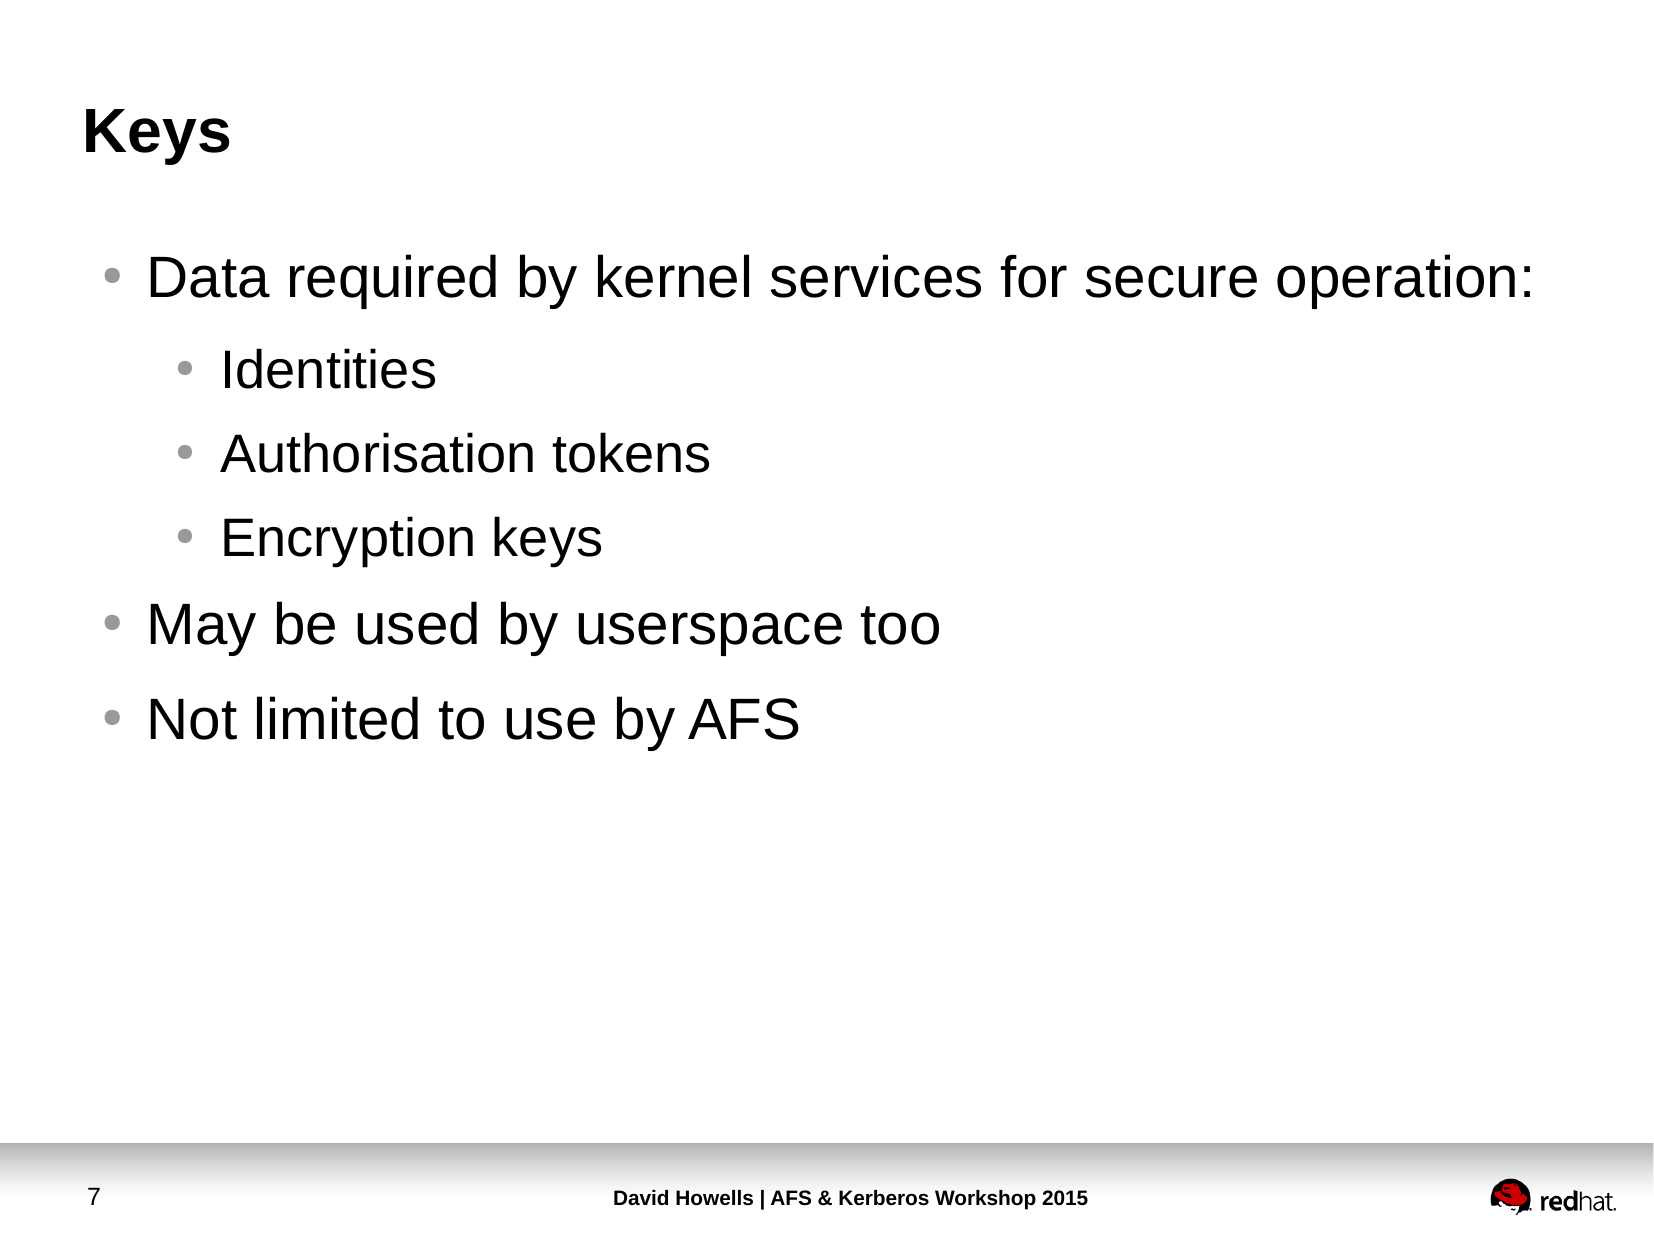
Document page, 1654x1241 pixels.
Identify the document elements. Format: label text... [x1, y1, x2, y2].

list Data required by kernel services for secure operation: Identities Authorisation tokens Encryption keys May be used by userspace too Not limited to use by AFS [86, 244, 1576, 1039]
picture [0, 1143, 1654, 1241]
title Keys [82, 37, 1571, 226]
